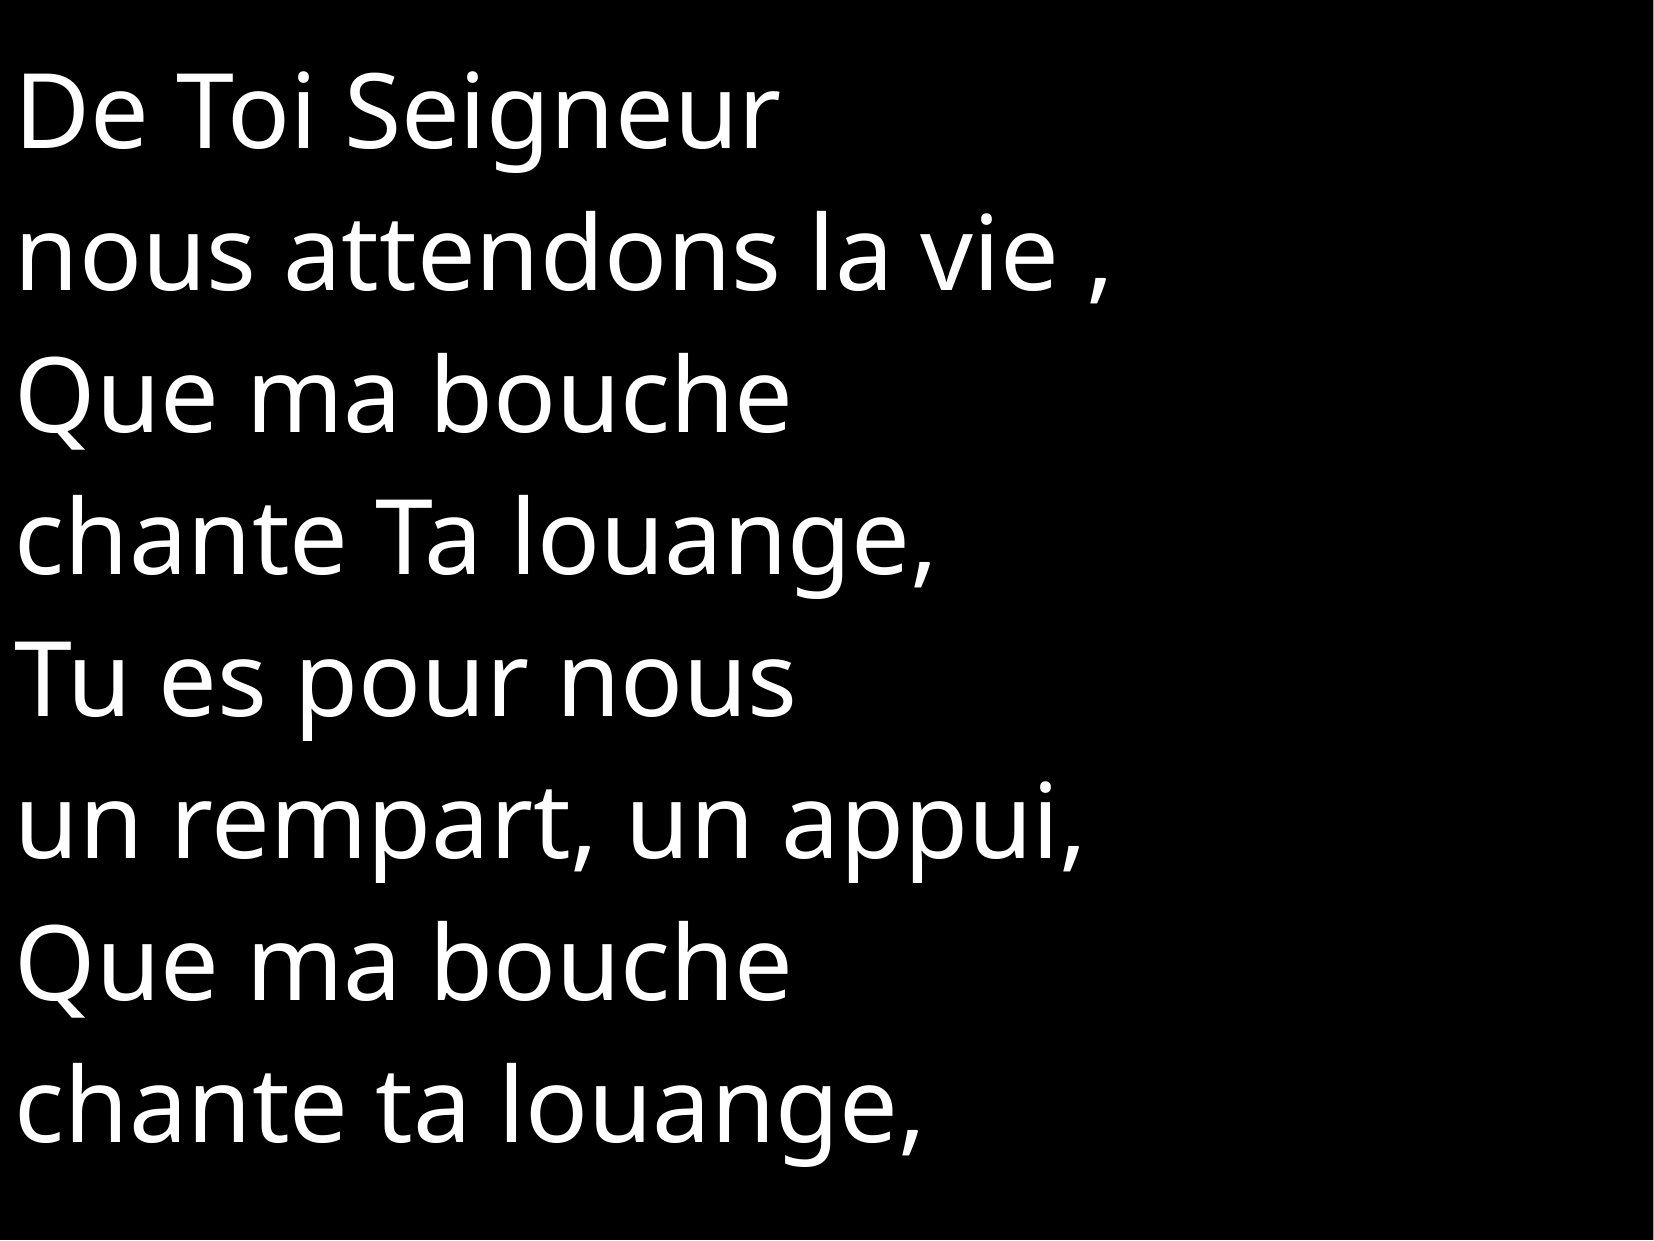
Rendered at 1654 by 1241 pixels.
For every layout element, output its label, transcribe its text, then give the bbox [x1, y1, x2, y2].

text_box De Toi Seigneur nous attendons la vie , Que ma bouche chante Ta louange, Tu es pour nous un rempart, un appui, Que ma bouche chante ta louange, [0, 29, 1654, 1211]
